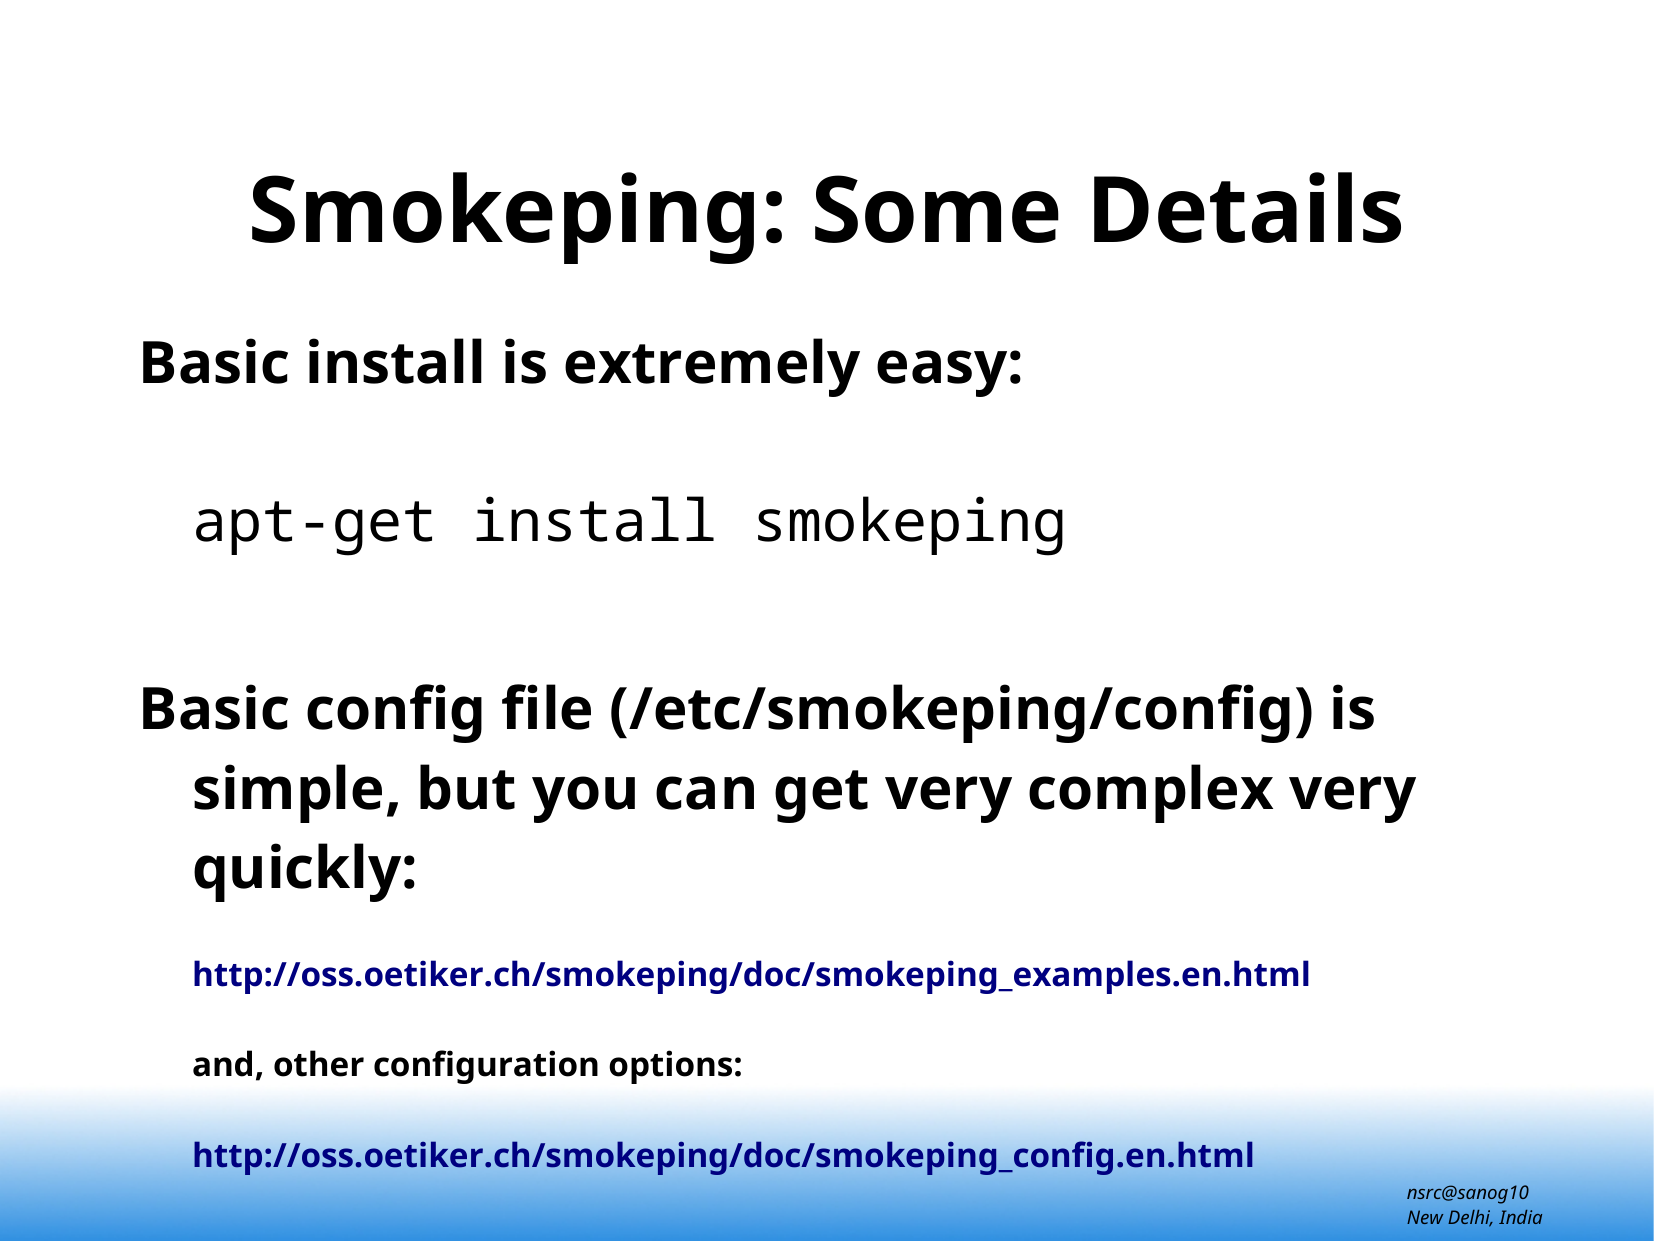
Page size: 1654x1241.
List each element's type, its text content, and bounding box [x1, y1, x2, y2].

picture [0, 1083, 1654, 1241]
title Smokeping: Some Details [121, 102, 1534, 311]
list Basic install is extremely easy: apt-get install smokeping Basic config file (/etc/smokeping/config) is simple, but you can get very complex very quickly: http://oss.oetiker.ch/smokeping/doc/smokeping_examples.en.html and, other configuration options: http://oss.oetiker.ch/smokeping/doc/smokeping_config.en.html [121, 321, 1559, 1111]
